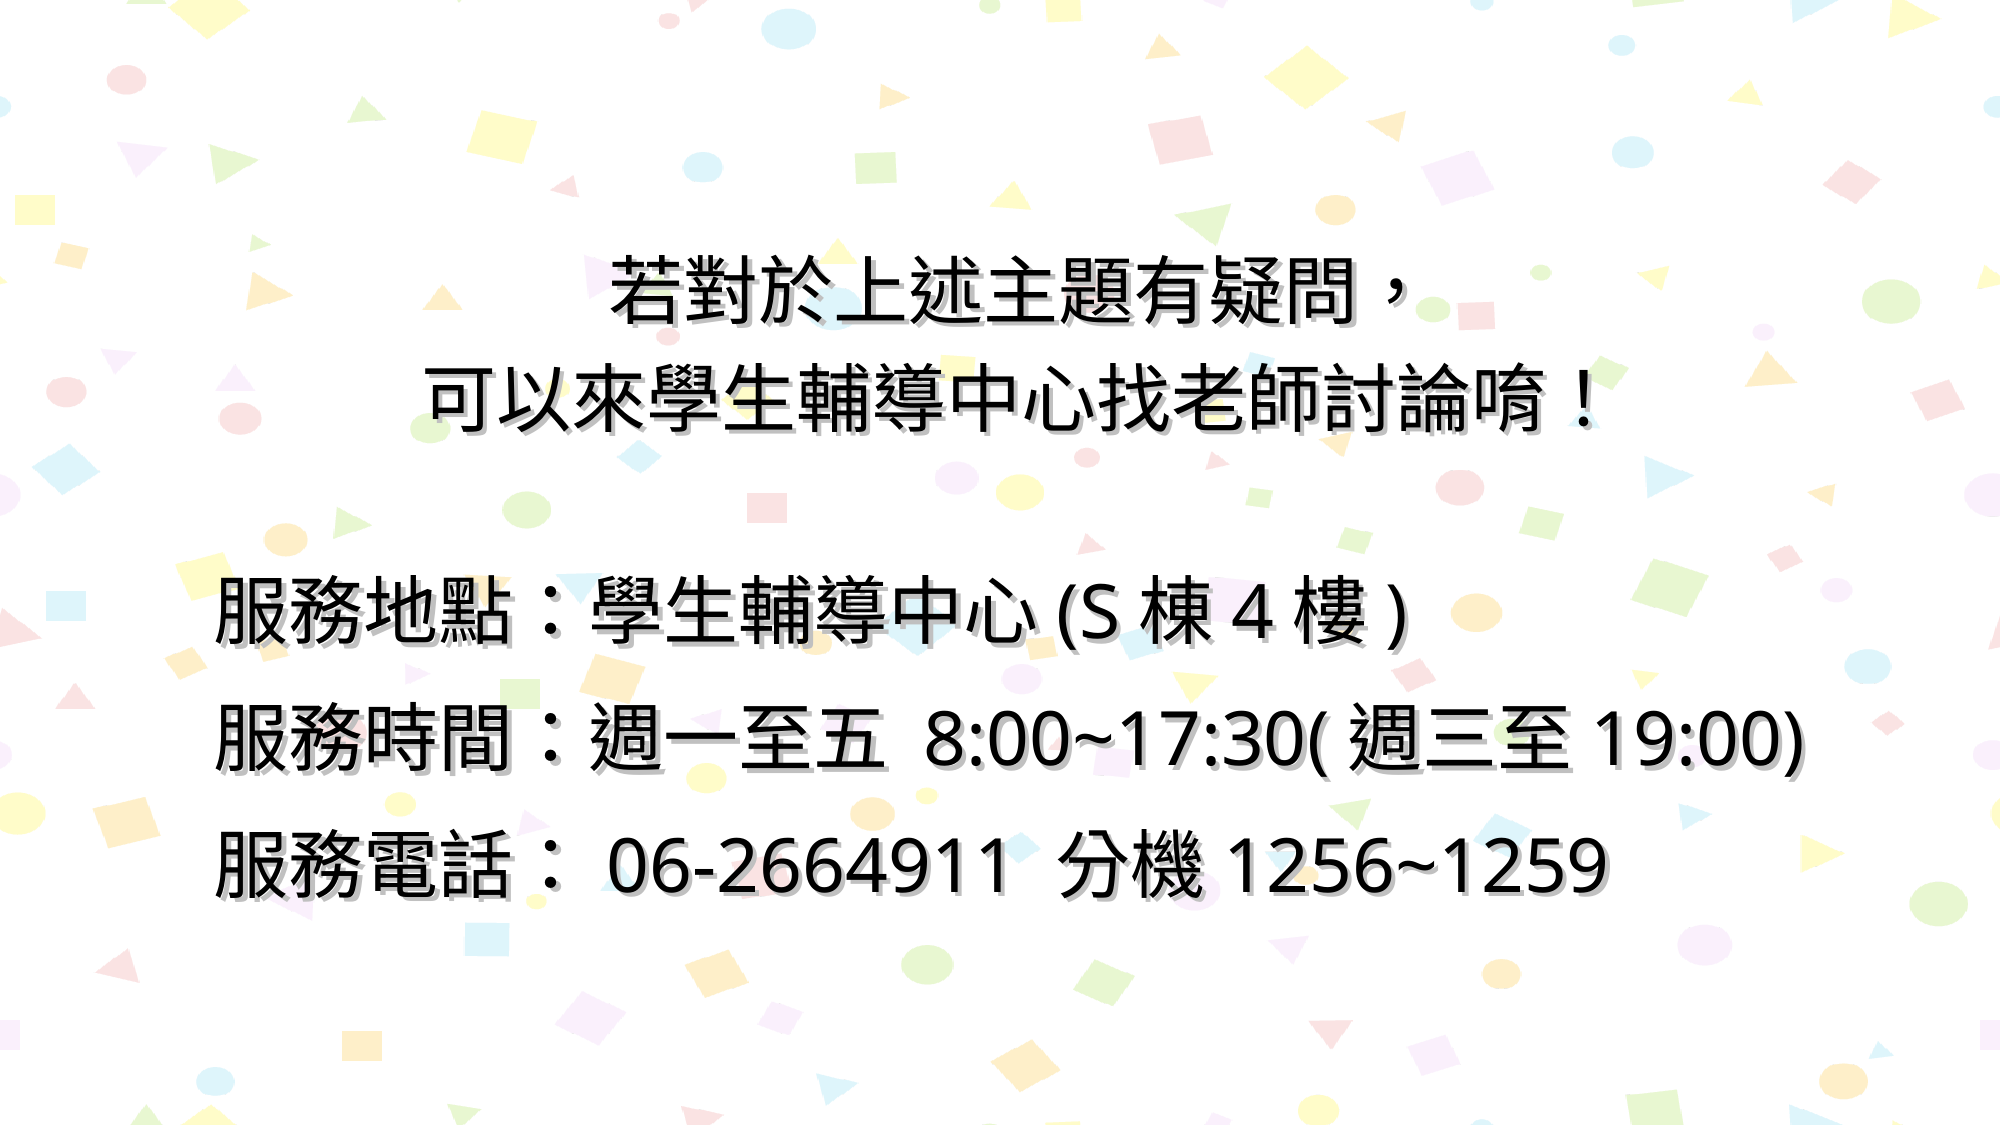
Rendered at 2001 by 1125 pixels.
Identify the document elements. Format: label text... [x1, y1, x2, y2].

text_box 服務地點：學生輔導中心(S棟4樓) 服務時間：週一至五 8:00~17:30(週三至19:00) 服務電話：06-2664911 分機1256~1259 [142, 538, 1900, 892]
text_box 若對於上述主題有疑問， 可以來學生輔導中心找老師討論唷！ [113, 217, 1929, 449]
